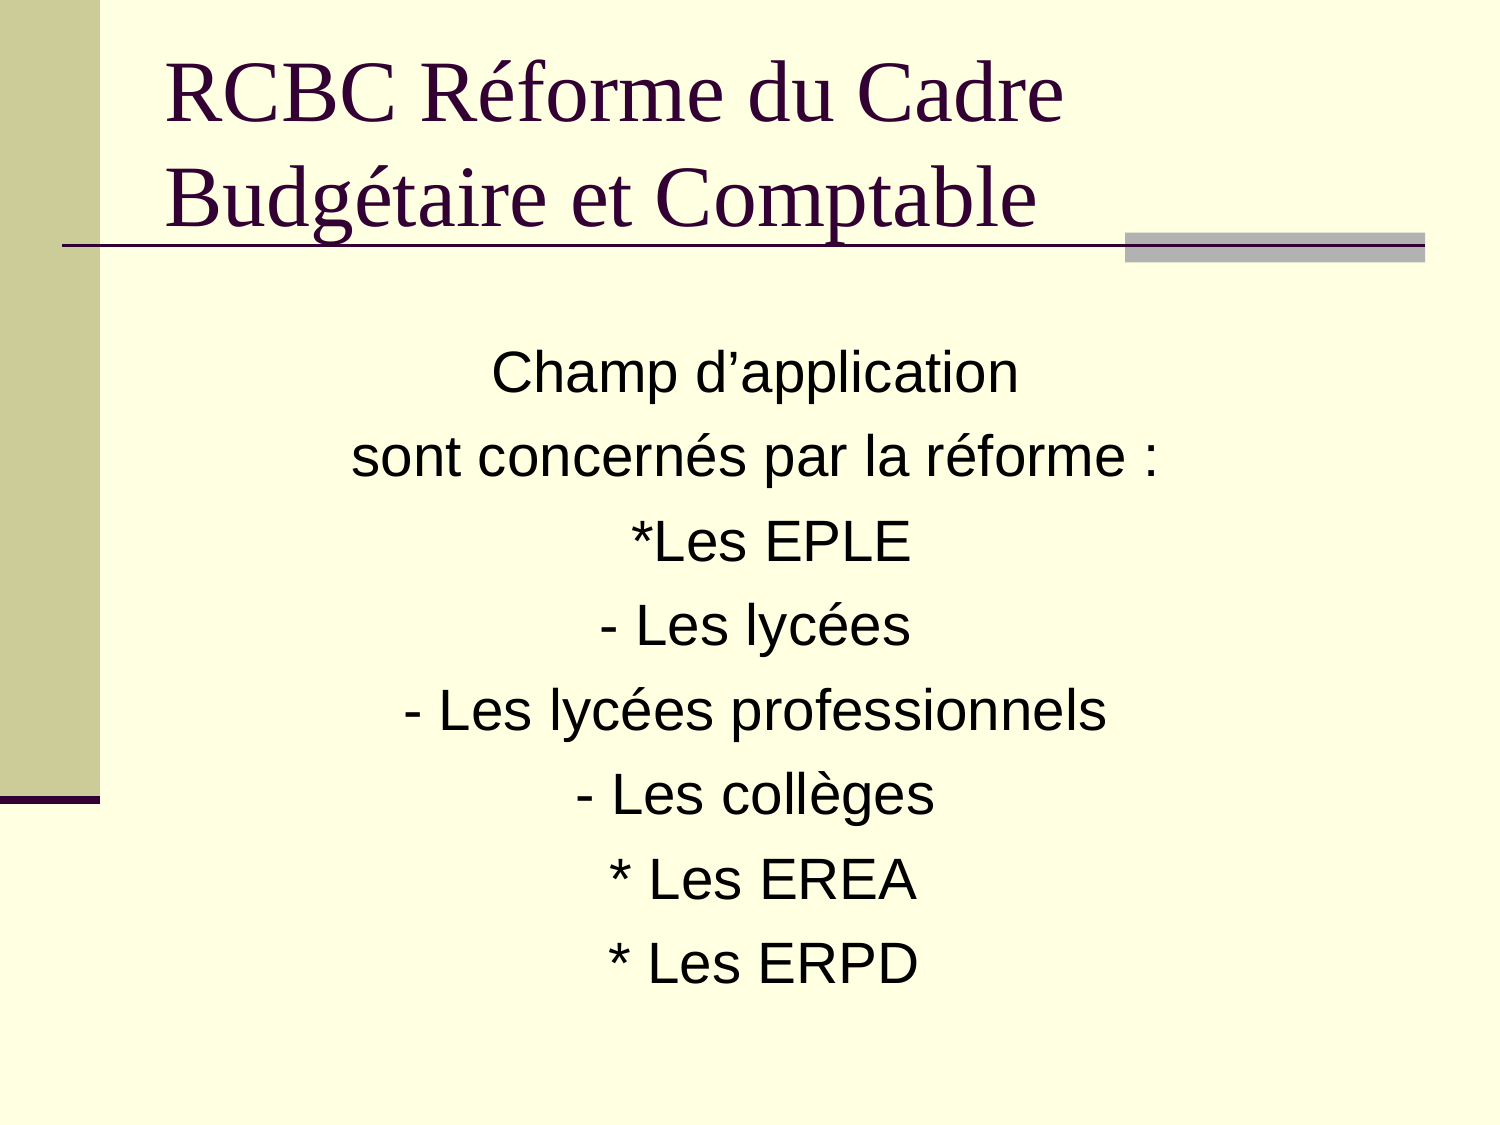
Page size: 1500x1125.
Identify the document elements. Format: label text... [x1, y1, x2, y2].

text_box Champ d’application sont concernés par la réforme : *Les EPLE - Les lycées - Les lycées professionnels - Les collèges * Les EREA * Les ERPD [88, 326, 1424, 1088]
title RCBC Réforme du Cadre Budgétaire et Comptable [150, 26, 1426, 253]
